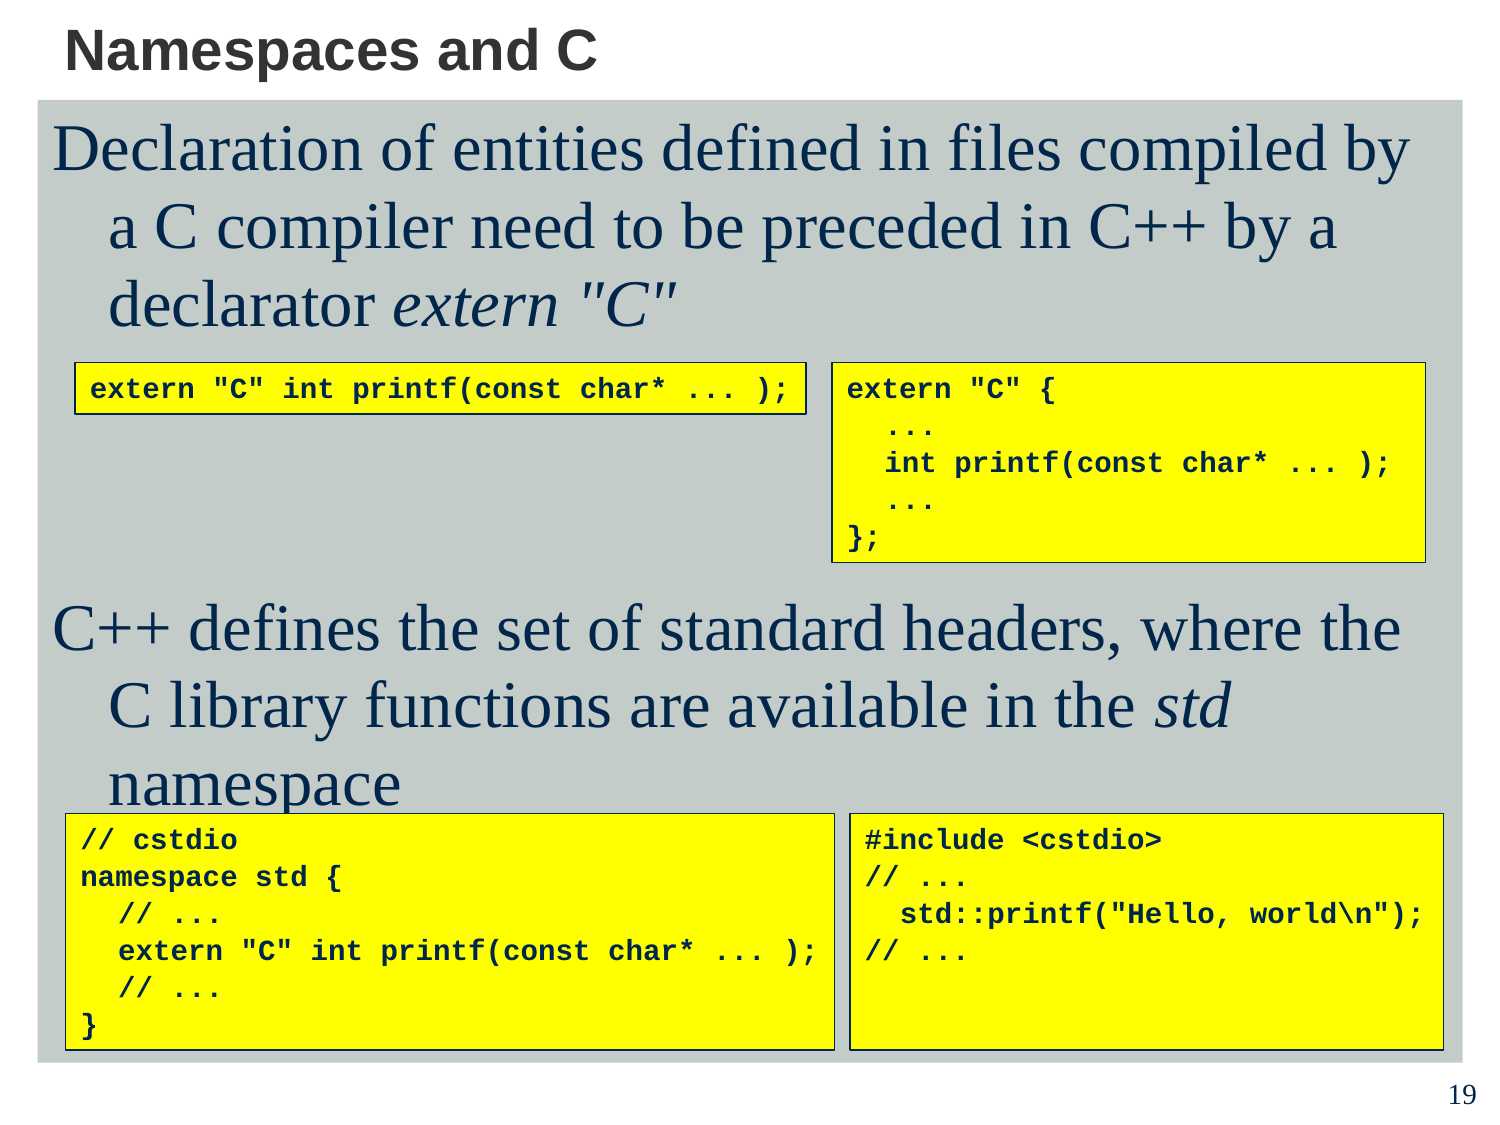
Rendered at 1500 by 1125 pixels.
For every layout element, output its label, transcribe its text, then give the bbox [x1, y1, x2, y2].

text_box extern "C" int printf(const char* ... ); [75, 362, 807, 445]
text_box #include <cstdio> // ... std::printf("Hello, world\n"); // ... [849, 813, 1444, 1051]
text_box // cstdio namespace std { // ... extern "C" int printf(const char* ... ); // ... } [65, 813, 835, 1060]
title Namespaces and C [50, 0, 1450, 91]
list Declaration of entities defined in files compiled by a C compiler need to be preceded in C++ by a declarator extern "C" C++ defines the set of standard headers, where the C library functions are available in the std namespace [37, 99, 1463, 1063]
text_box extern "C" { ... int printf(const char* ... ); ... }; [831, 362, 1426, 601]
